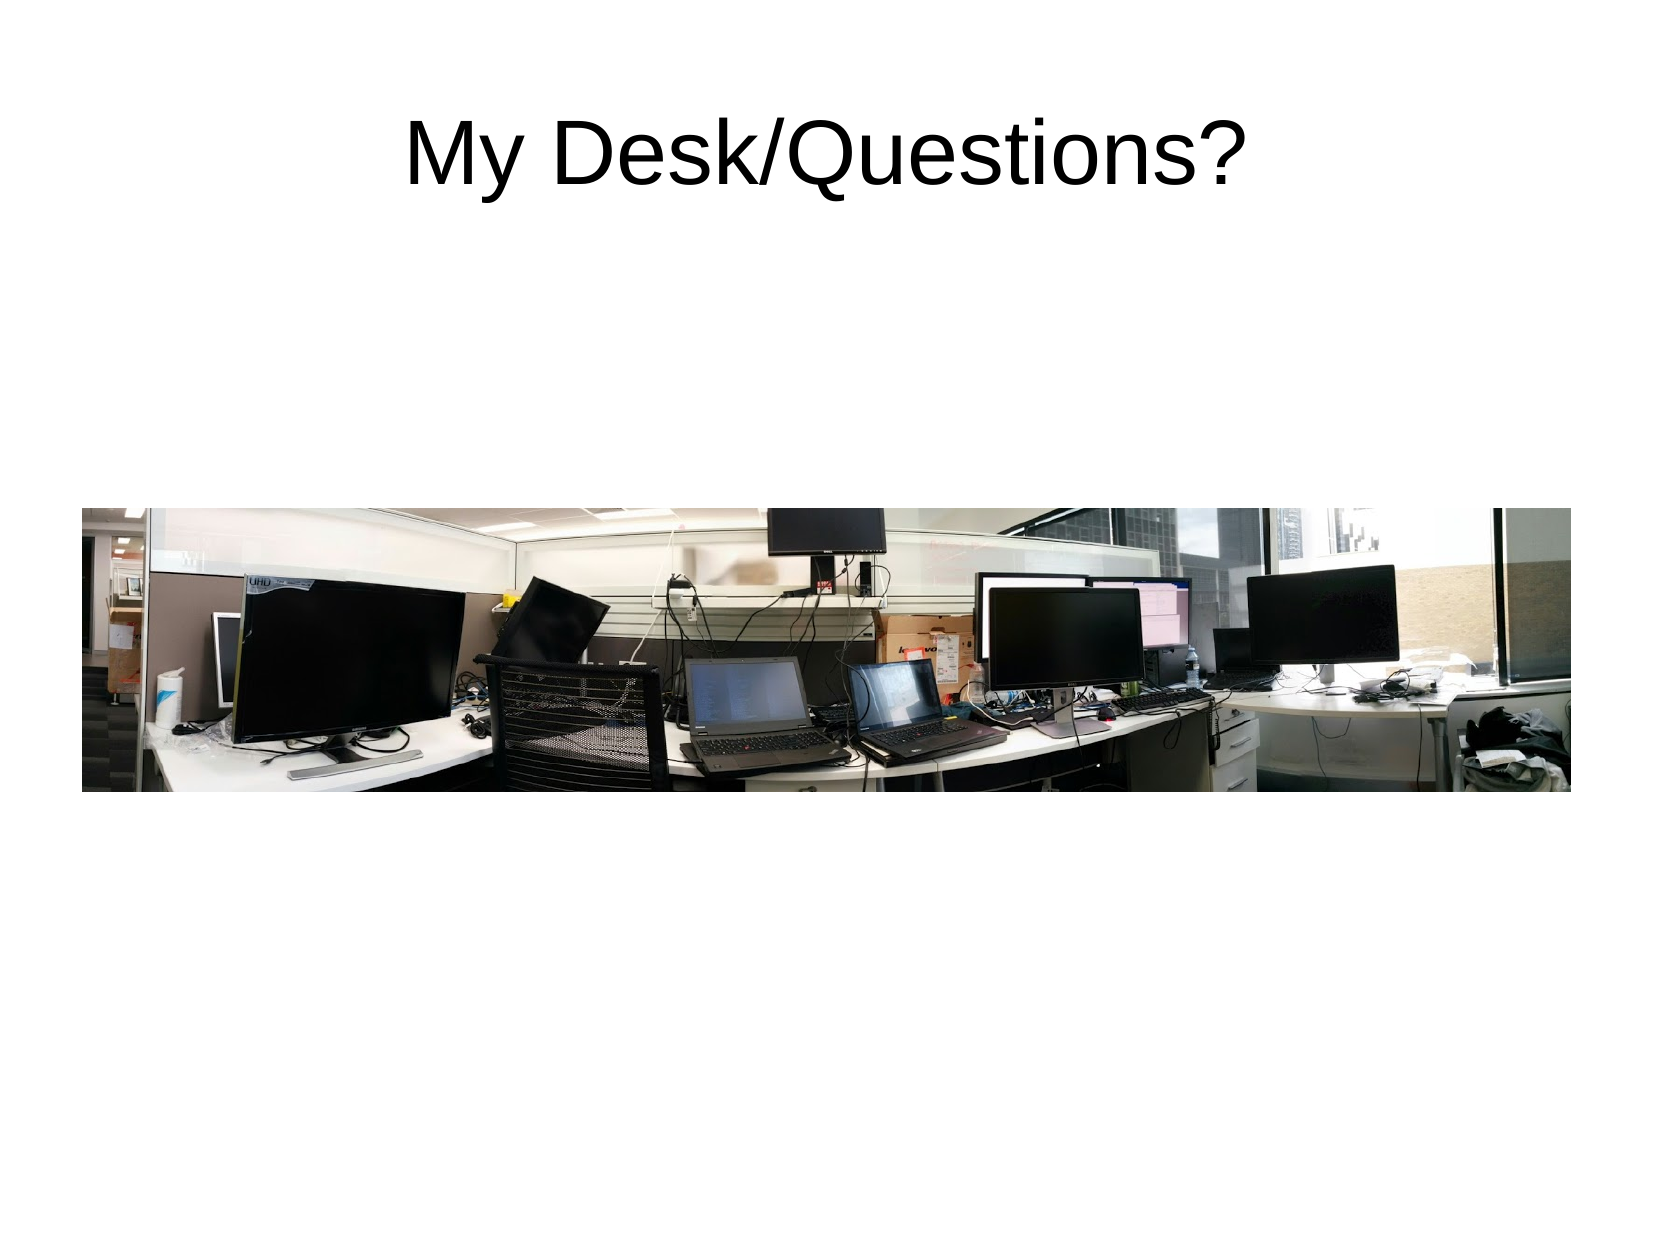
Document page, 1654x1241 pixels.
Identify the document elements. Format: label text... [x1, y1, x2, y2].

title My Desk/Questions? [82, 49, 1571, 257]
picture [82, 508, 1571, 792]
